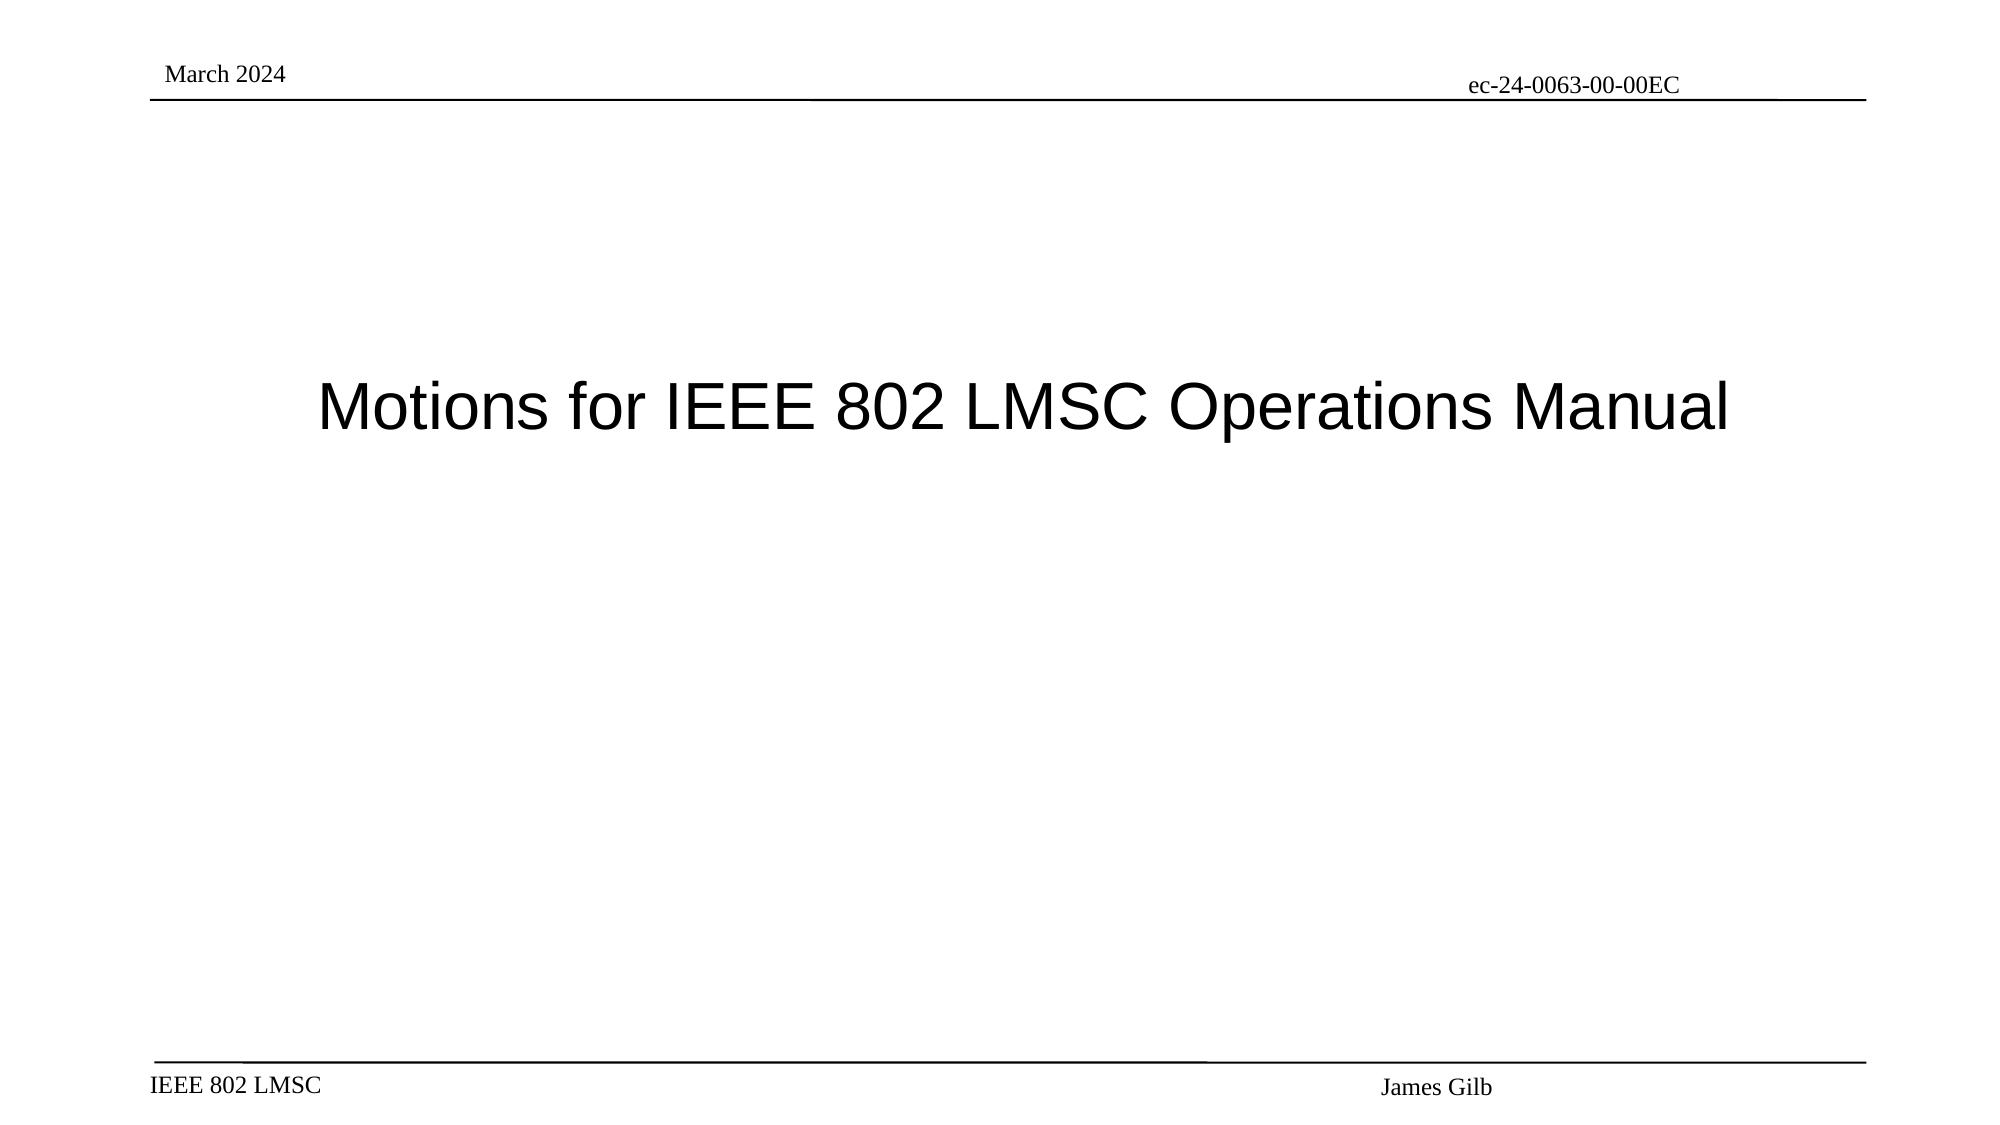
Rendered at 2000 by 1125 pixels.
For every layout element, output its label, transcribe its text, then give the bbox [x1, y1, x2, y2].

subtitle Motions for IEEE 802 LMSC Operations Manual [149, 112, 1900, 693]
